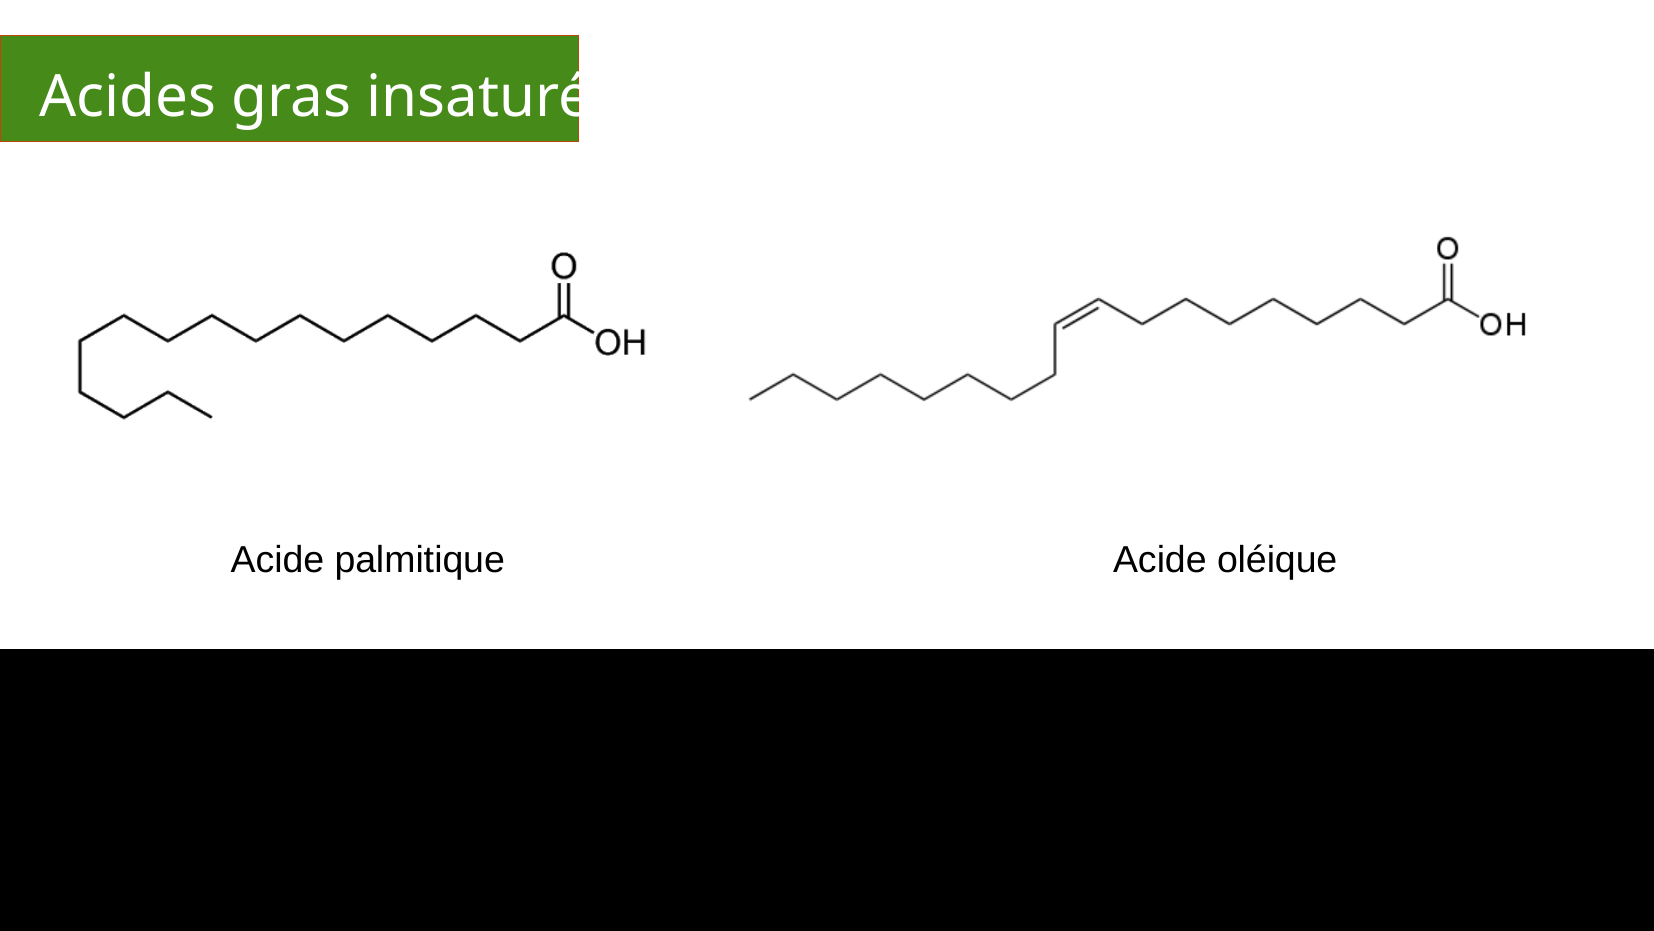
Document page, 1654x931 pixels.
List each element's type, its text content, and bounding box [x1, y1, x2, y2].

text_box [0, 35, 579, 142]
text_box [567, 88, 579, 97]
text_box [0, 649, 1654, 931]
text_box Acides gras insaturés [24, 47, 562, 137]
text_box Acide palmitique [215, 531, 520, 589]
text_box Acide oléique [1098, 531, 1353, 589]
text_box [567, 101, 579, 112]
picture [61, 235, 662, 438]
picture [722, 212, 1555, 422]
